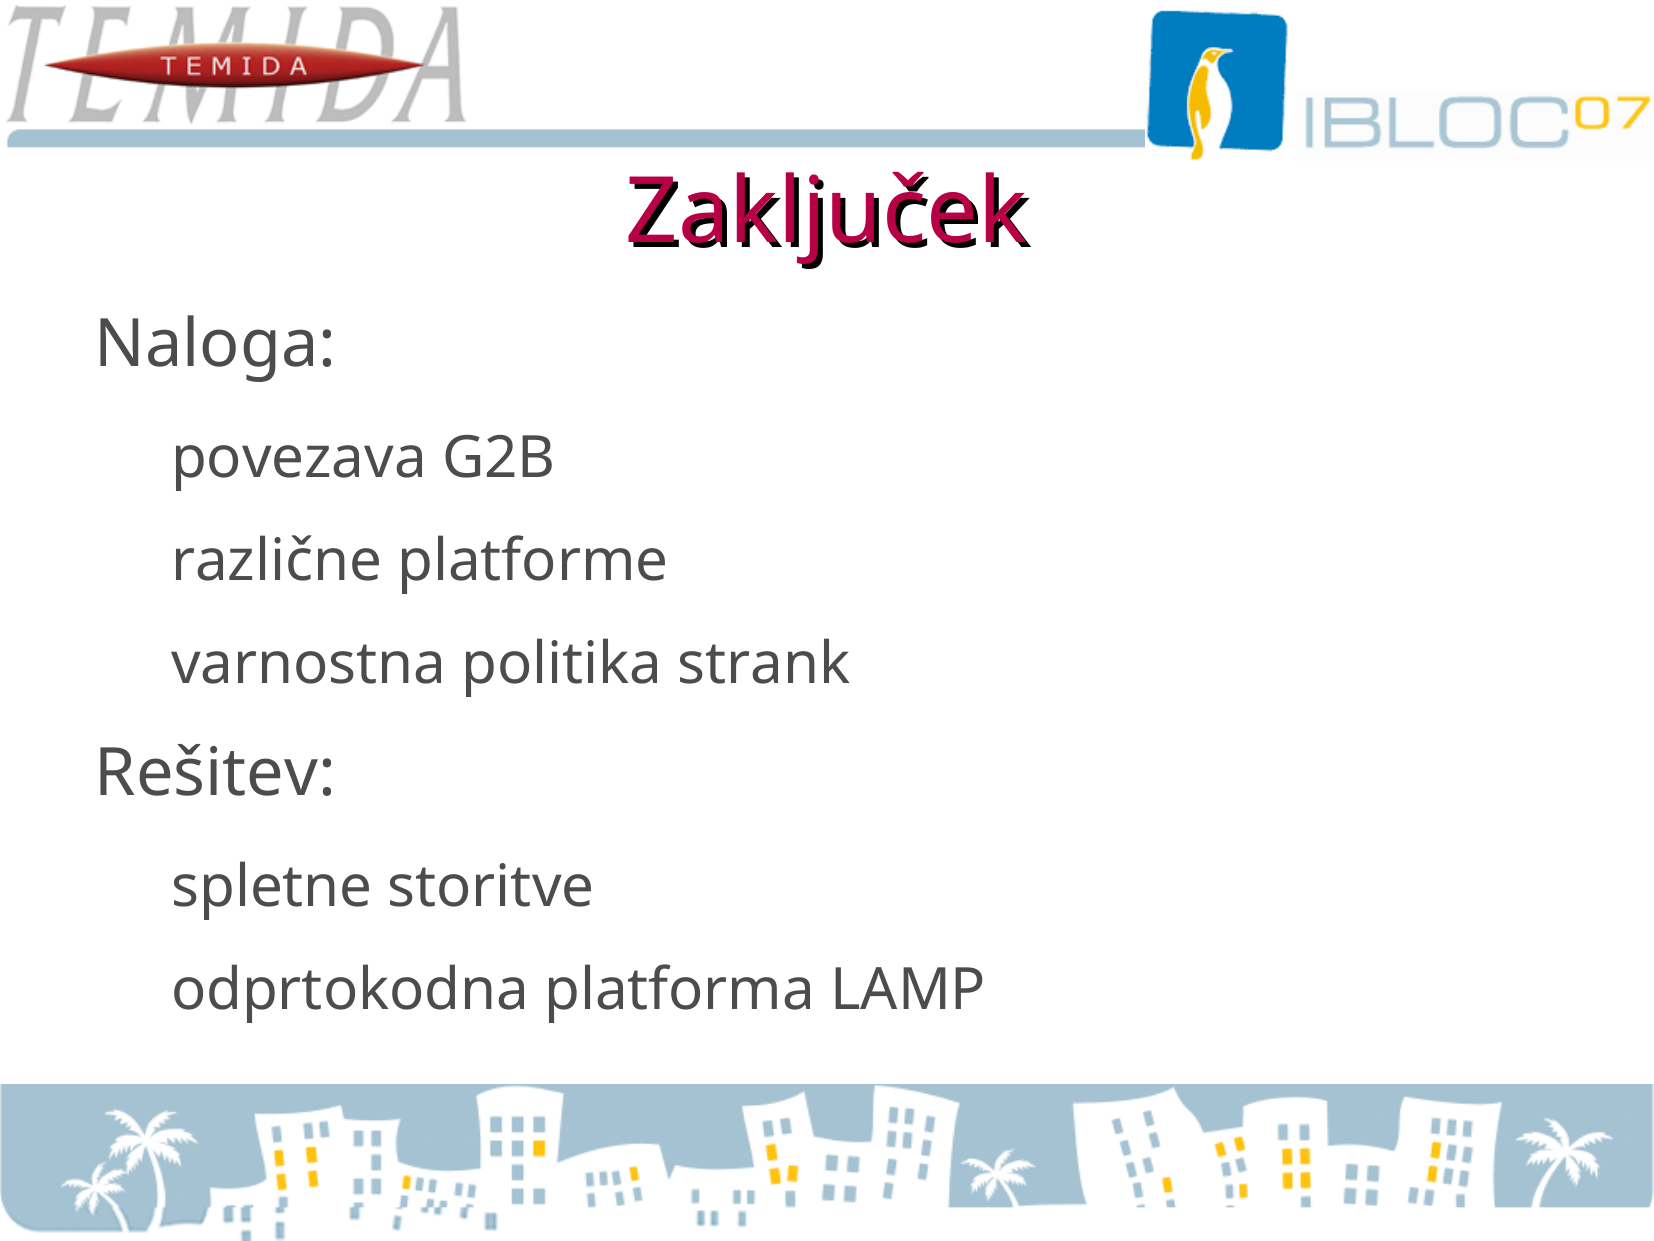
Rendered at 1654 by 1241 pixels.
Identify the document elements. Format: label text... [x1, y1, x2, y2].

title Zaključek [0, 125, 1654, 289]
picture [6, 5, 1654, 125]
list Naloga: povezava G2B različne platforme varnostna politika strank Rešitev: spletne storitve odprtokodna platforma LAMP [76, 295, 1565, 1078]
picture [0, 1084, 1654, 1241]
